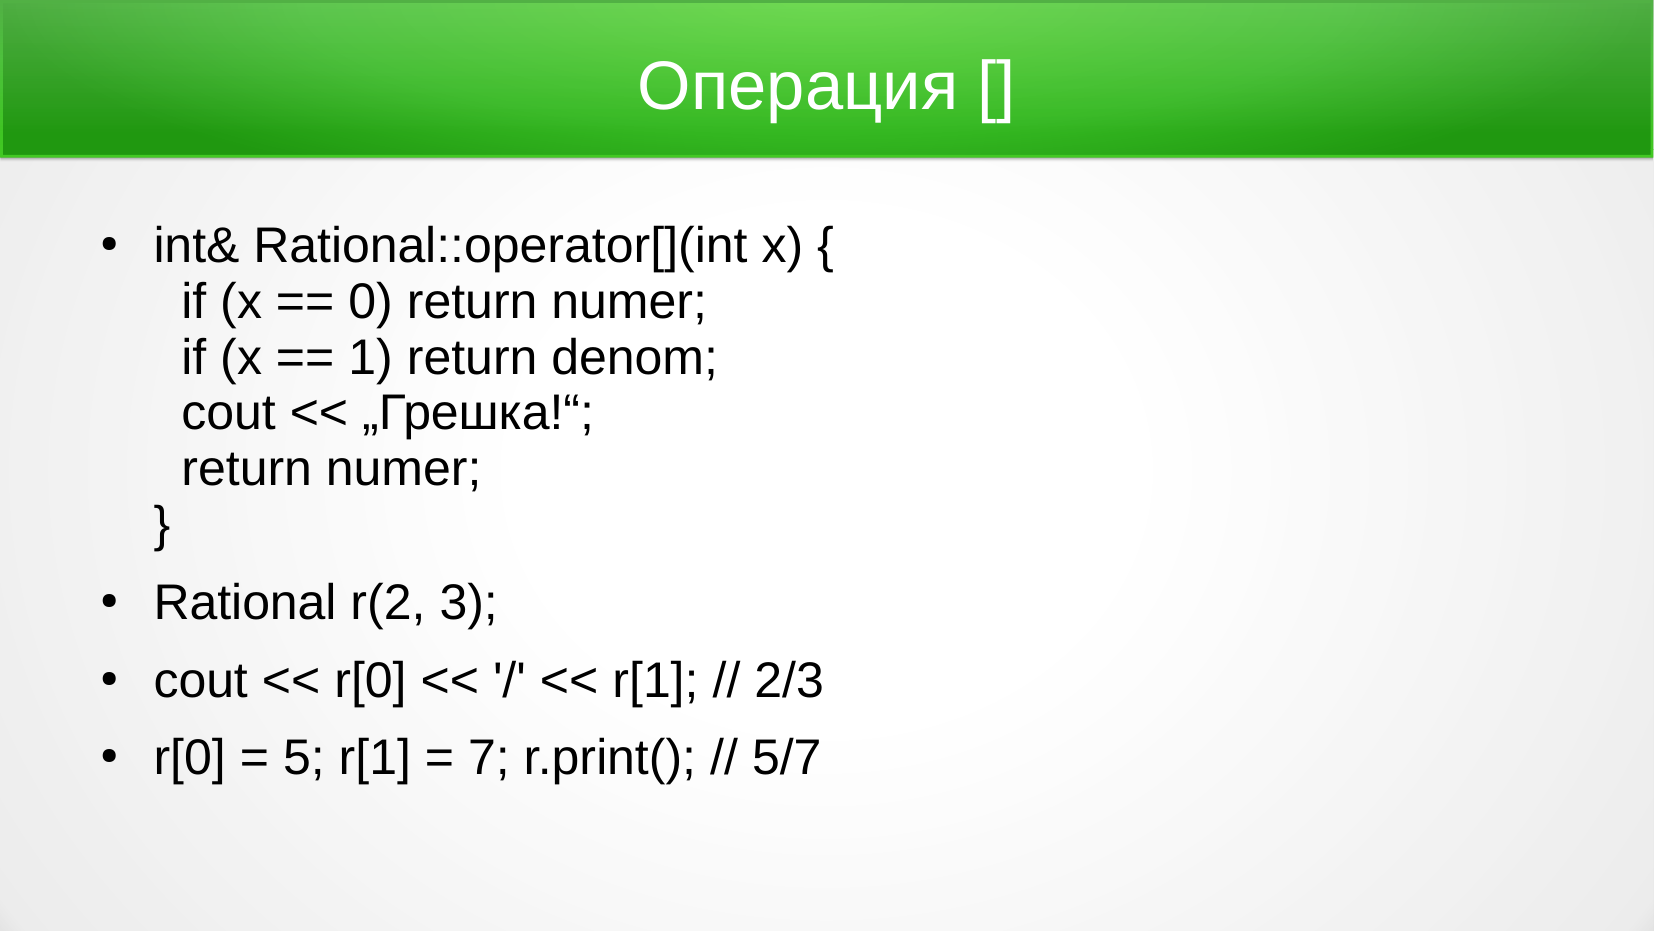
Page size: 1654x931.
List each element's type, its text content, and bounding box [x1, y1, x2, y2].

list int& Rational::operator[](int x) { if (x == 0) return numer; if (x == 1) return denom; cout << „Грешка!“; return numer; } Rational r(2, 3); cout << r[0] << '/' << r[1]; // 2/3 r[0] = 5; r[1] = 7; r.print(); // 5/7 [82, 217, 1538, 875]
title Операция [] [82, 37, 1571, 135]
